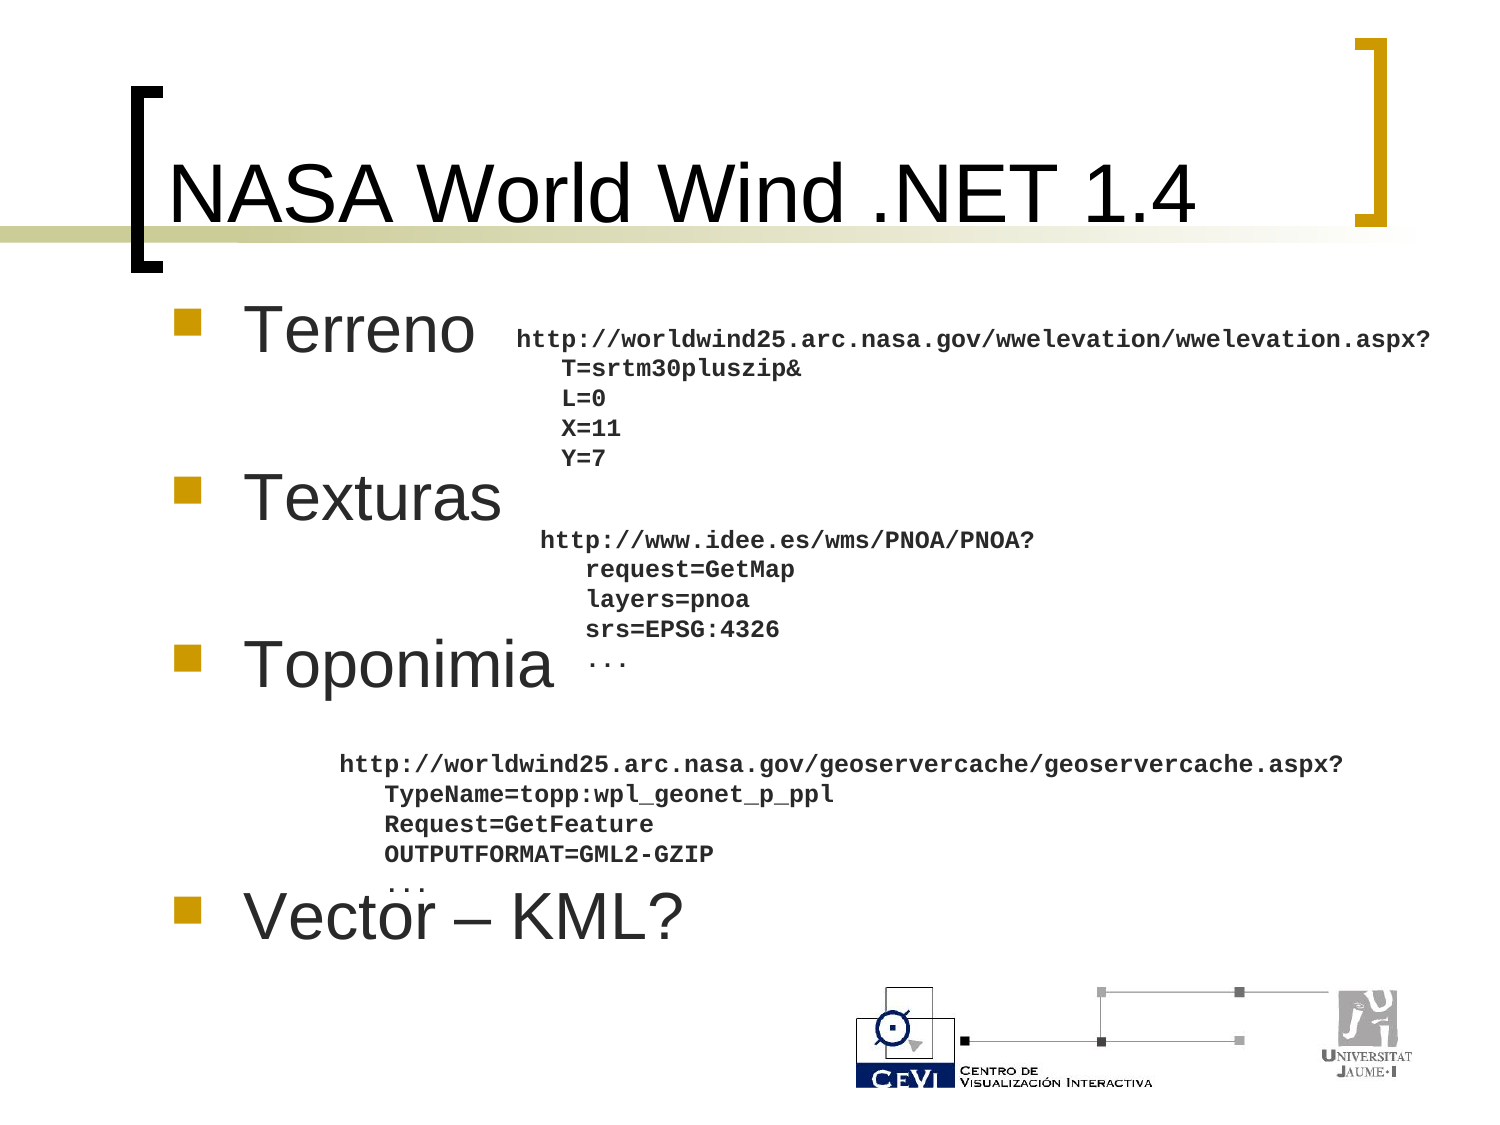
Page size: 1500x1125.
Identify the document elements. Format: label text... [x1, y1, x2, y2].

picture [856, 1053, 1412, 1088]
text_box http://worldwind25.arc.nasa.gov/geoservercache/geoservercache.aspx? TypeName=topp:wpl_geonet_p_ppl Request=GetFeature OUTPUTFORMAT=GML2-GZIP ... [324, 739, 1389, 905]
text_box http://worldwind25.arc.nasa.gov/wwelevation/wwelevation.aspx? T=srtm30pluszip& L=0 X=11 Y=7 [501, 314, 1459, 480]
list Terreno Texturas Toponimia Vector – KML? [155, 290, 1413, 1053]
title NASA World Wind .NET 1.4 [152, 15, 1328, 248]
text_box http://www.idee.es/wms/PNOA/PNOA? request=GetMap layers=pnoa srs=EPSG:4326 ... [525, 515, 1447, 681]
